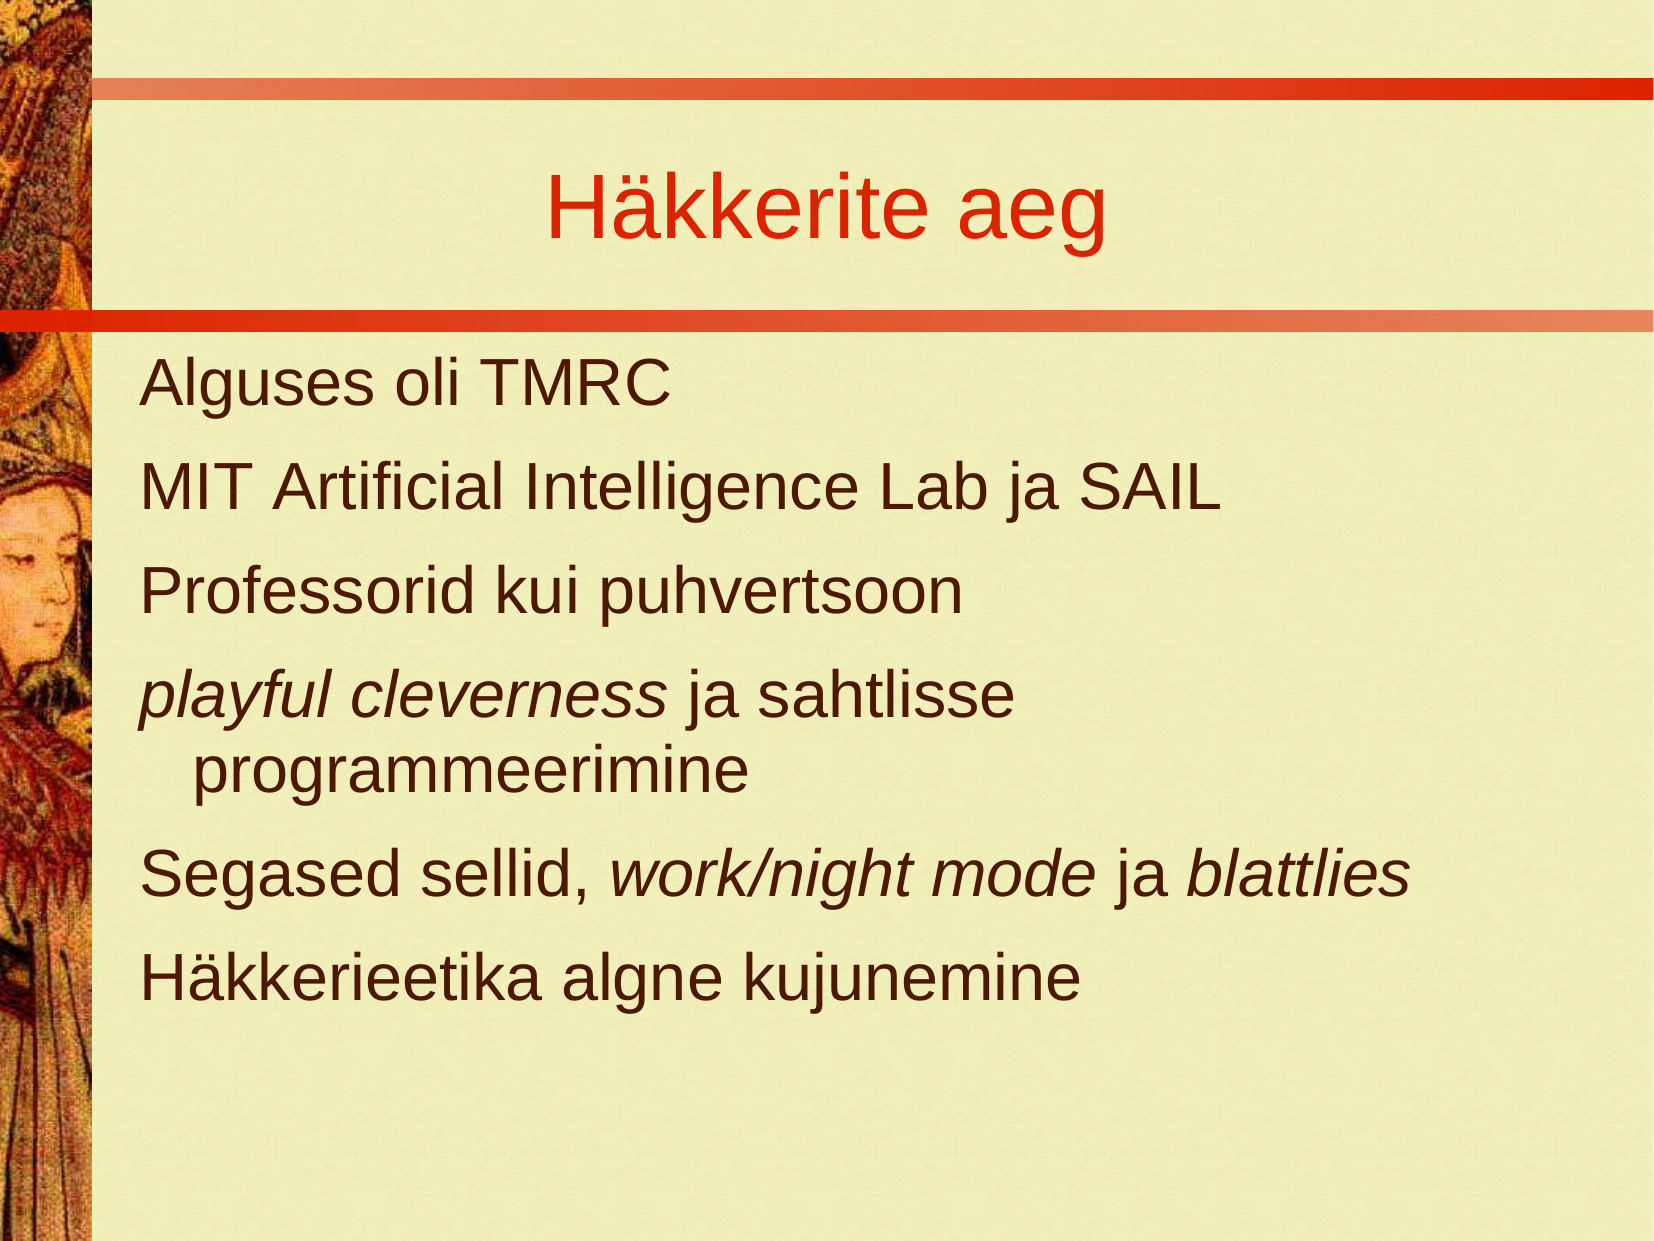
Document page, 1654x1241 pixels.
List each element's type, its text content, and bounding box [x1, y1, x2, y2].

picture [0, 332, 1654, 1241]
picture [0, 0, 1654, 310]
list Alguses oli TMRC MIT Artificial Intelligence Lab ja SAIL Professorid kui puhvertsoon playful cleverness ja sahtlisse programmeerimine Segased sellid, work/night mode ja blattlies Häkkerieetika algne kujunemine [121, 344, 1534, 1127]
title Häkkerite aeg [121, 102, 1534, 311]
